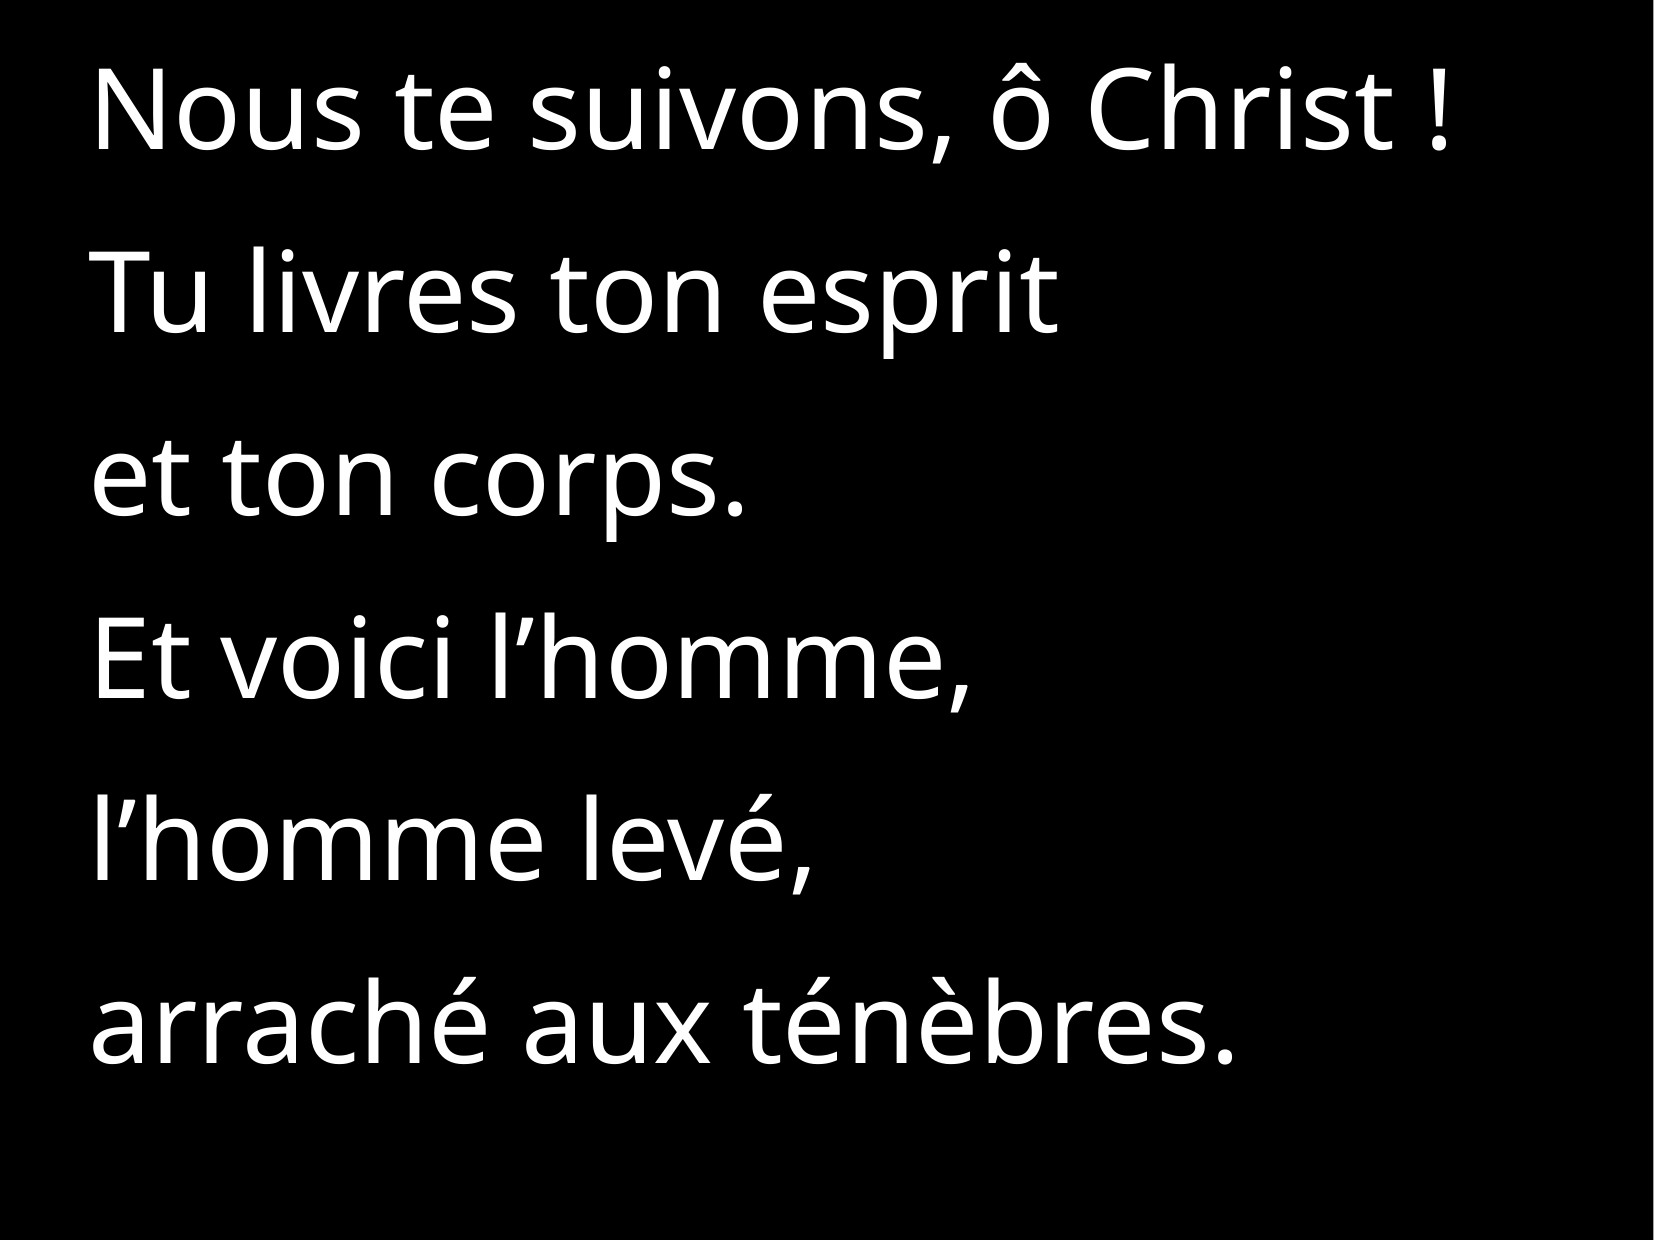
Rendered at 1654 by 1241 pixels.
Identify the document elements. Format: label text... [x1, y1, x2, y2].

list Nous te suivons, ô Christ ! Tu livres ton esprit et ton corps. Et voici l’homme, l’homme levé, arraché aux ténèbres. [88, 29, 1625, 1118]
